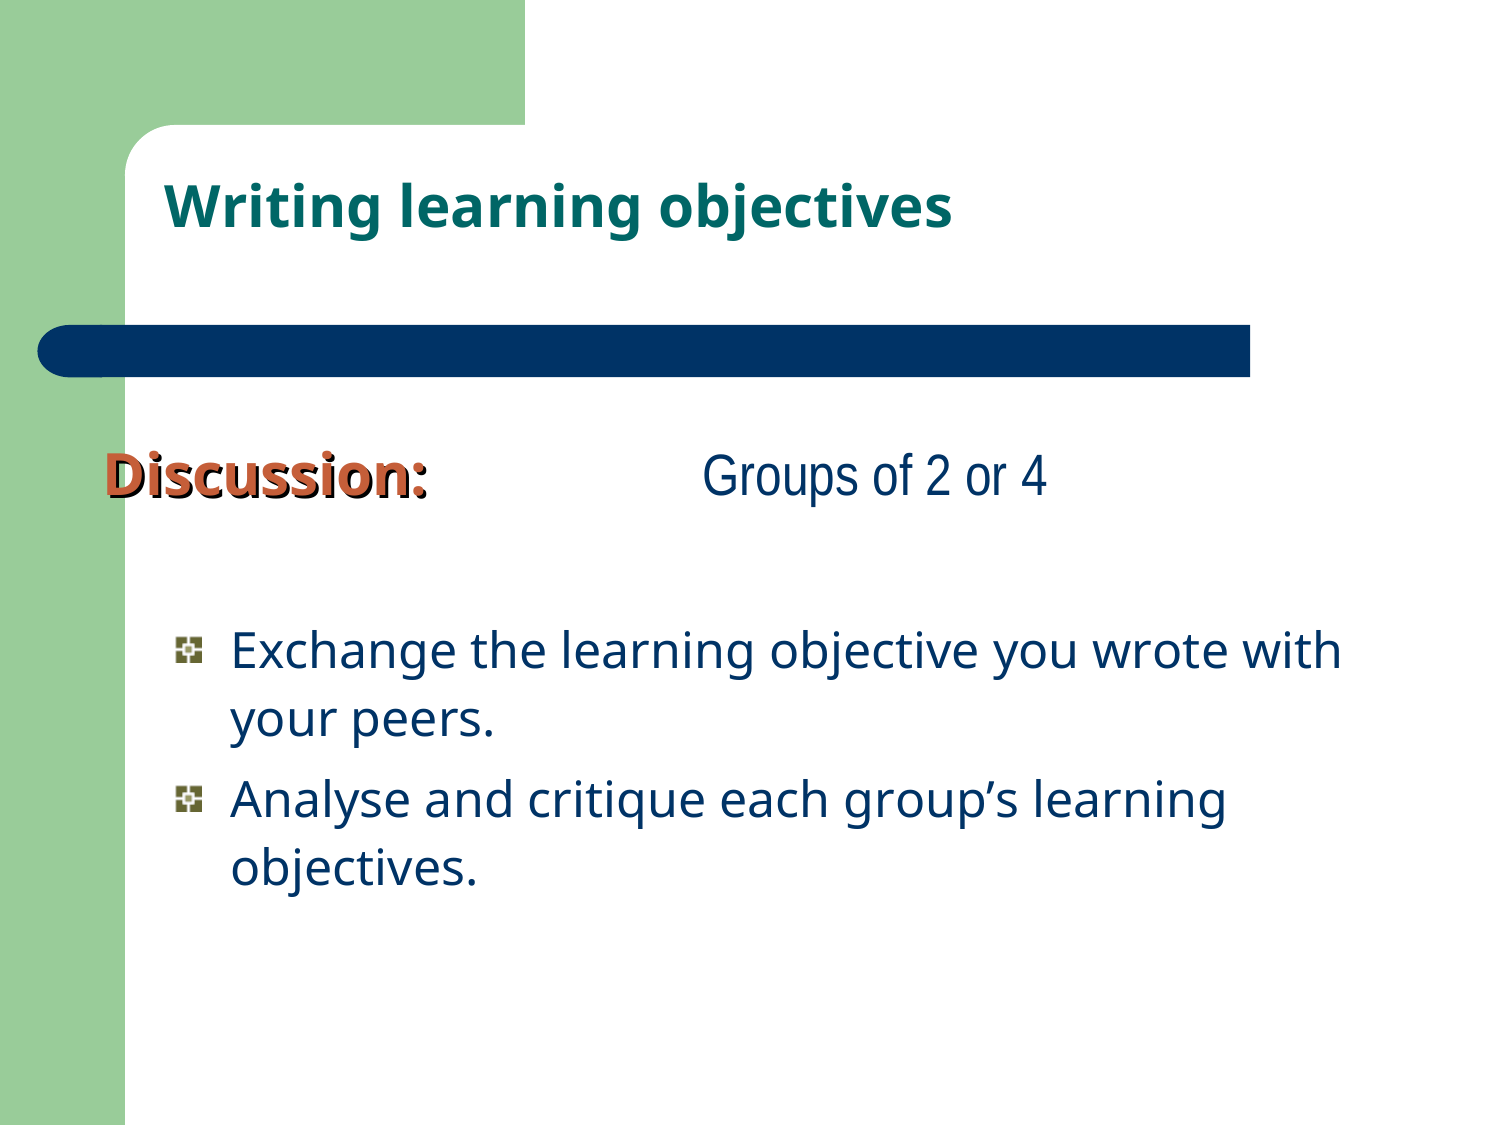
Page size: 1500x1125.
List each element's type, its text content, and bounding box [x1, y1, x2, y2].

title Writing learning objectives [149, 162, 1463, 250]
list Exchange the learning objective you wrote with your peers. Analyse and critique each group’s learning objectives. [159, 538, 1360, 1027]
text_box Discussion: Groups of 2 or 4 [87, 437, 1076, 516]
